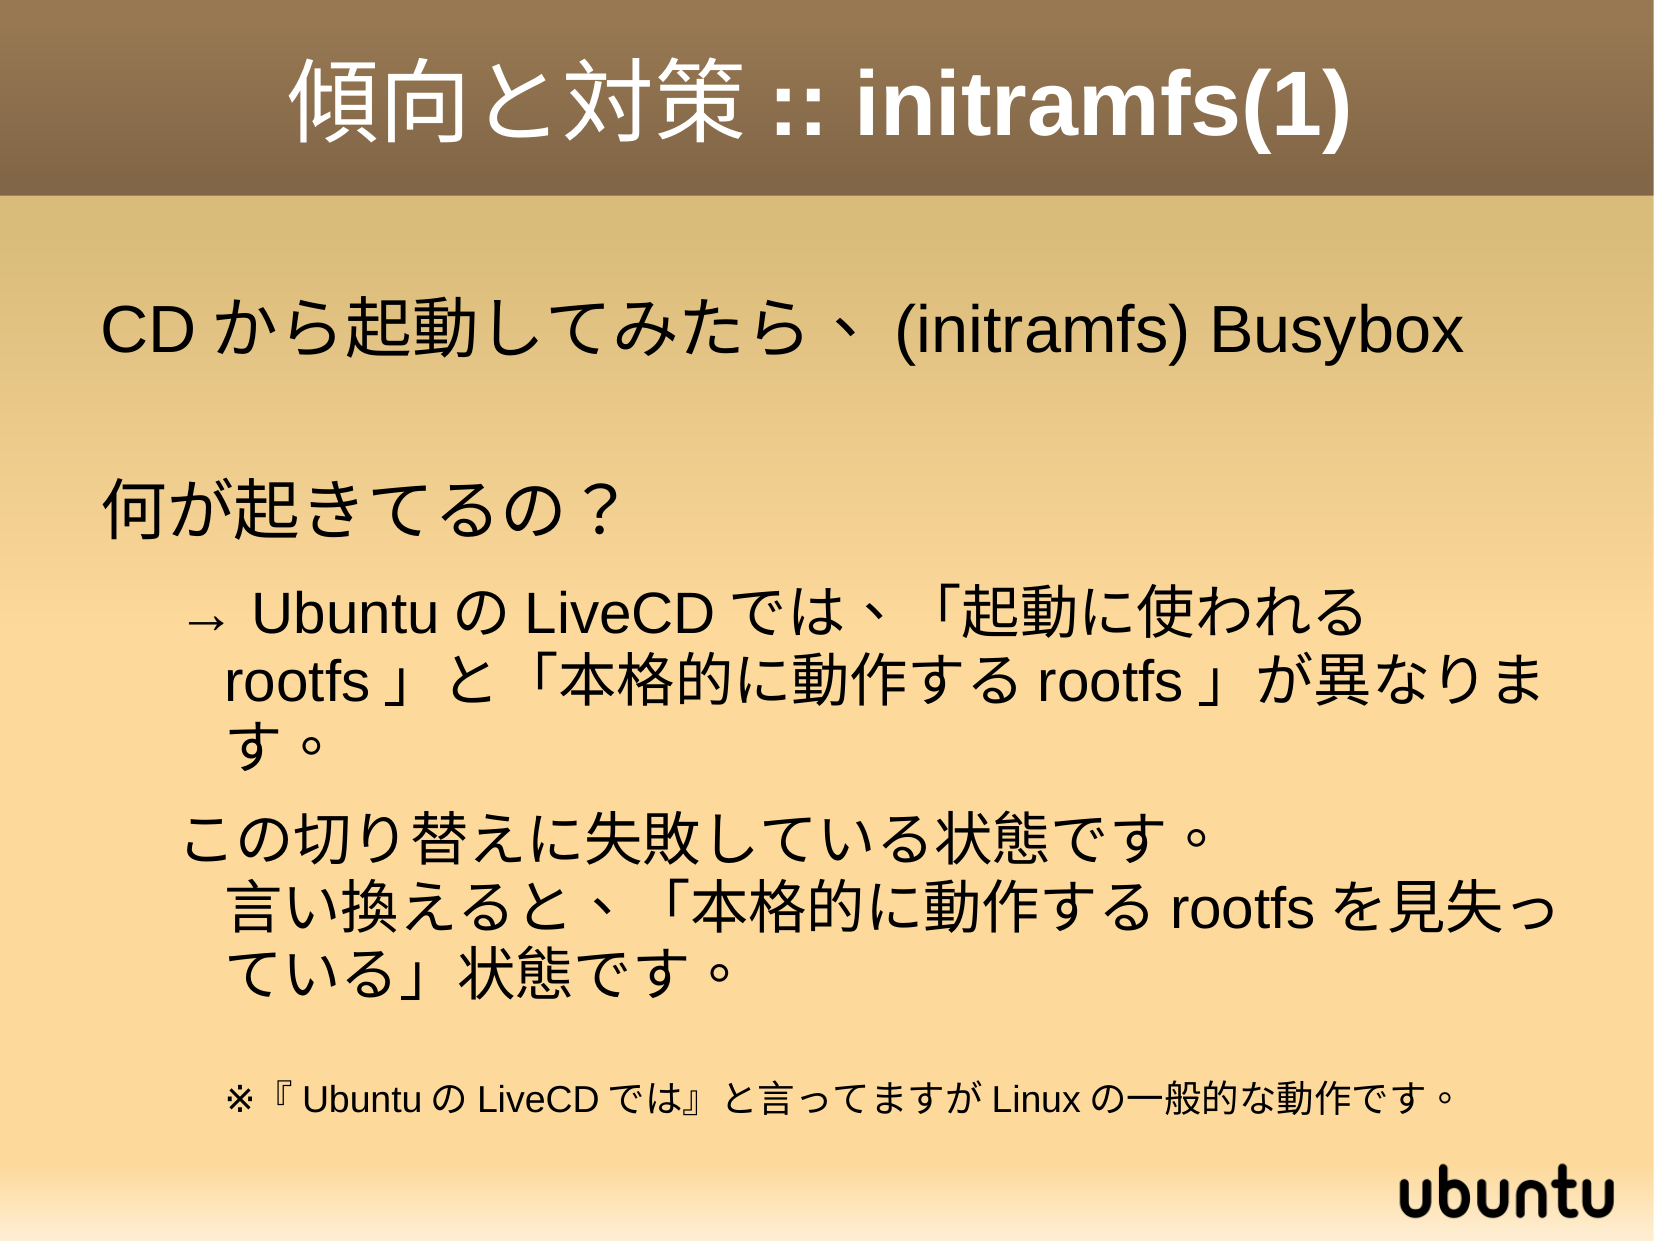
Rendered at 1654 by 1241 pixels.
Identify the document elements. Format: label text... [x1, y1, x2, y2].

title 傾向と対策:: initramfs(1) [76, 7, 1565, 200]
list CDから起動してみたら、(initramfs) Busybox 何が起きてるの？ → UbuntuのLiveCDでは、「起動に使われるrootfs」と「本格的に動作するrootfs」が異なります。 この切り替えに失敗している状態です。 言い換えると、「本格的に動作するrootfsを見失っている」状態です。 ※『UbuntuのLiveCDでは』と言ってますがLinuxの一般的な動作です。 [82, 290, 1571, 1121]
picture [0, 0, 1654, 1241]
